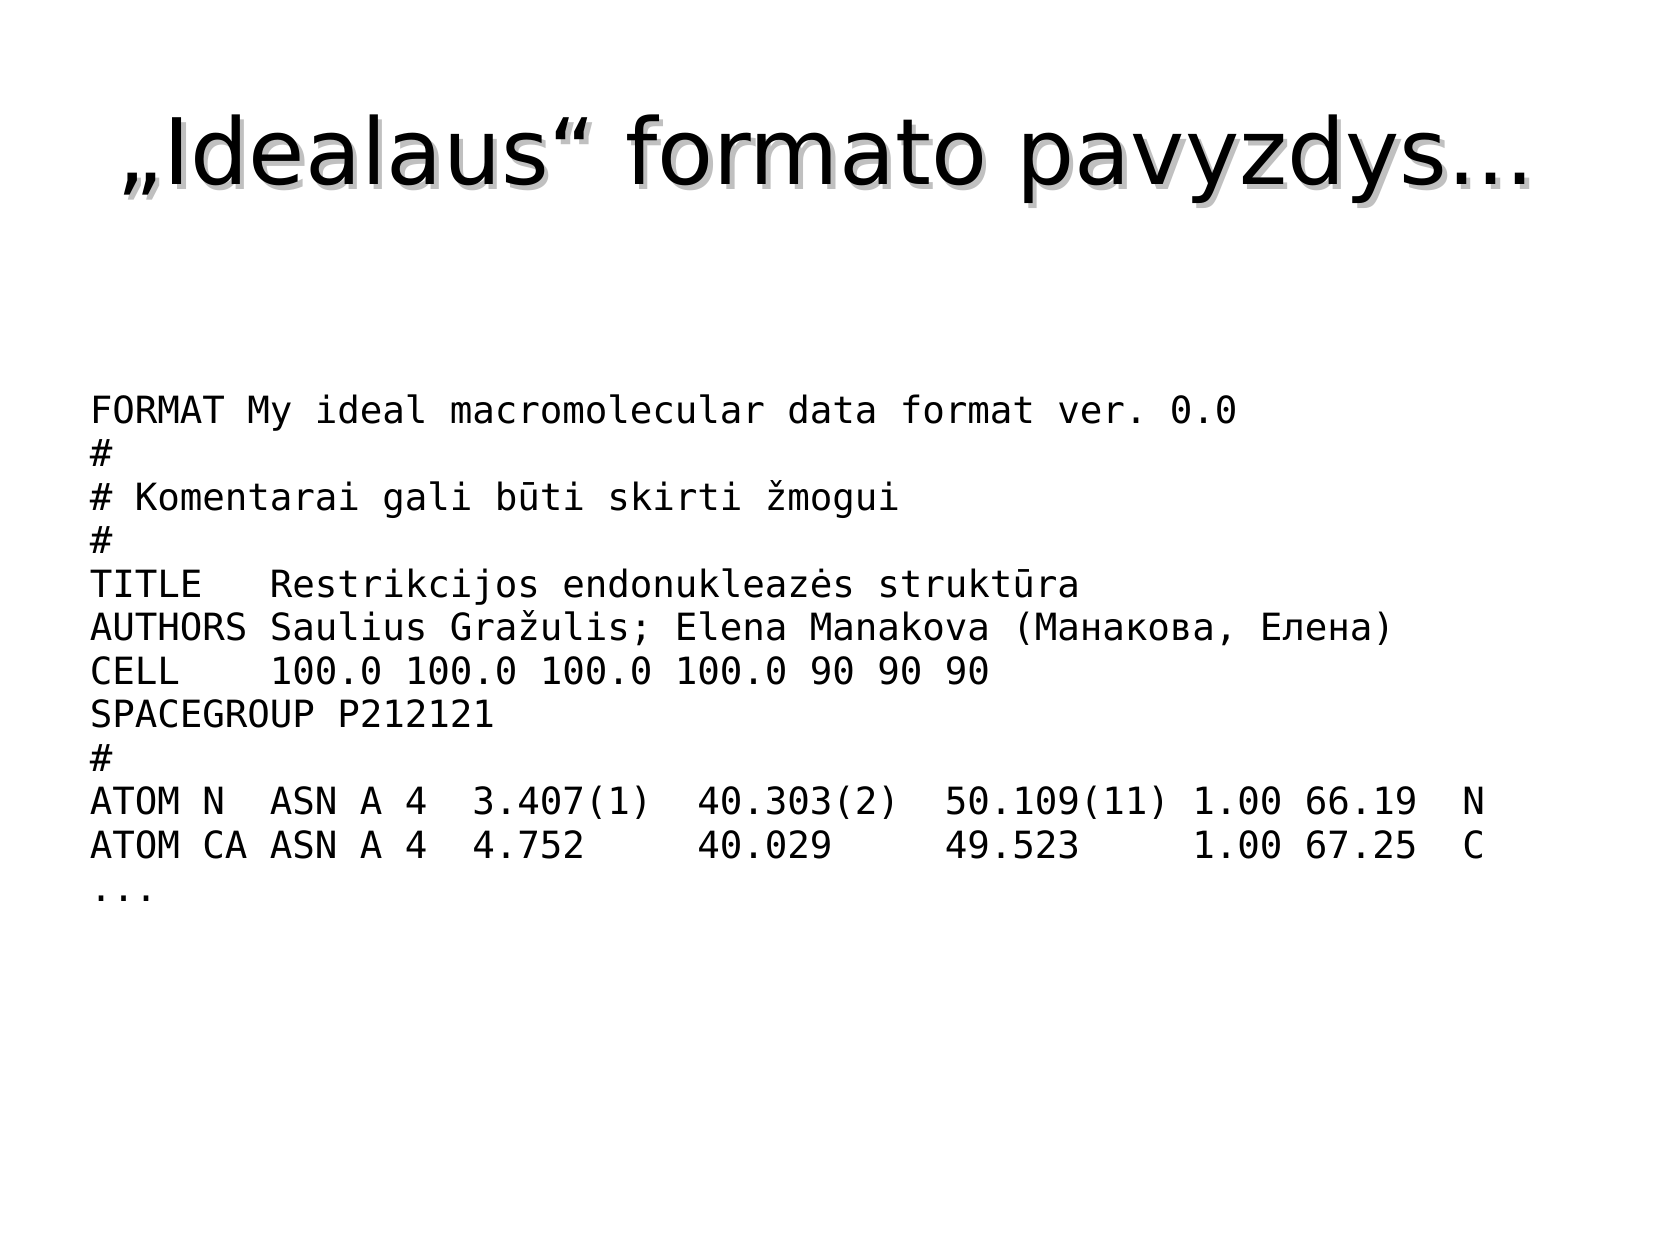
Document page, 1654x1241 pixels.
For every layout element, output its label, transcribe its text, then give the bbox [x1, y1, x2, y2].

text_box FORMAT My ideal macromolecular data format ver. 0.0 # # Komentarai gali būti skirti žmogui # TITLE Restrikcijos endonukleazės struktūra AUTHORS Saulius Gražulis; Elena Manakova (Mанакова, Елена) CELL 100.0 100.0 100.0 100.0 90 90 90 SPACEGROUP P212121 # ATOM N ASN A 4 3.407(1) 40.303(2) 50.109(11) 1.00 66.19 N ATOM CA ASN A 4 4.752 40.029 49.523 1.00 67.25 C ... [75, 380, 1576, 919]
title „Idealaus“ formato pavyzdys... [82, 49, 1571, 257]
